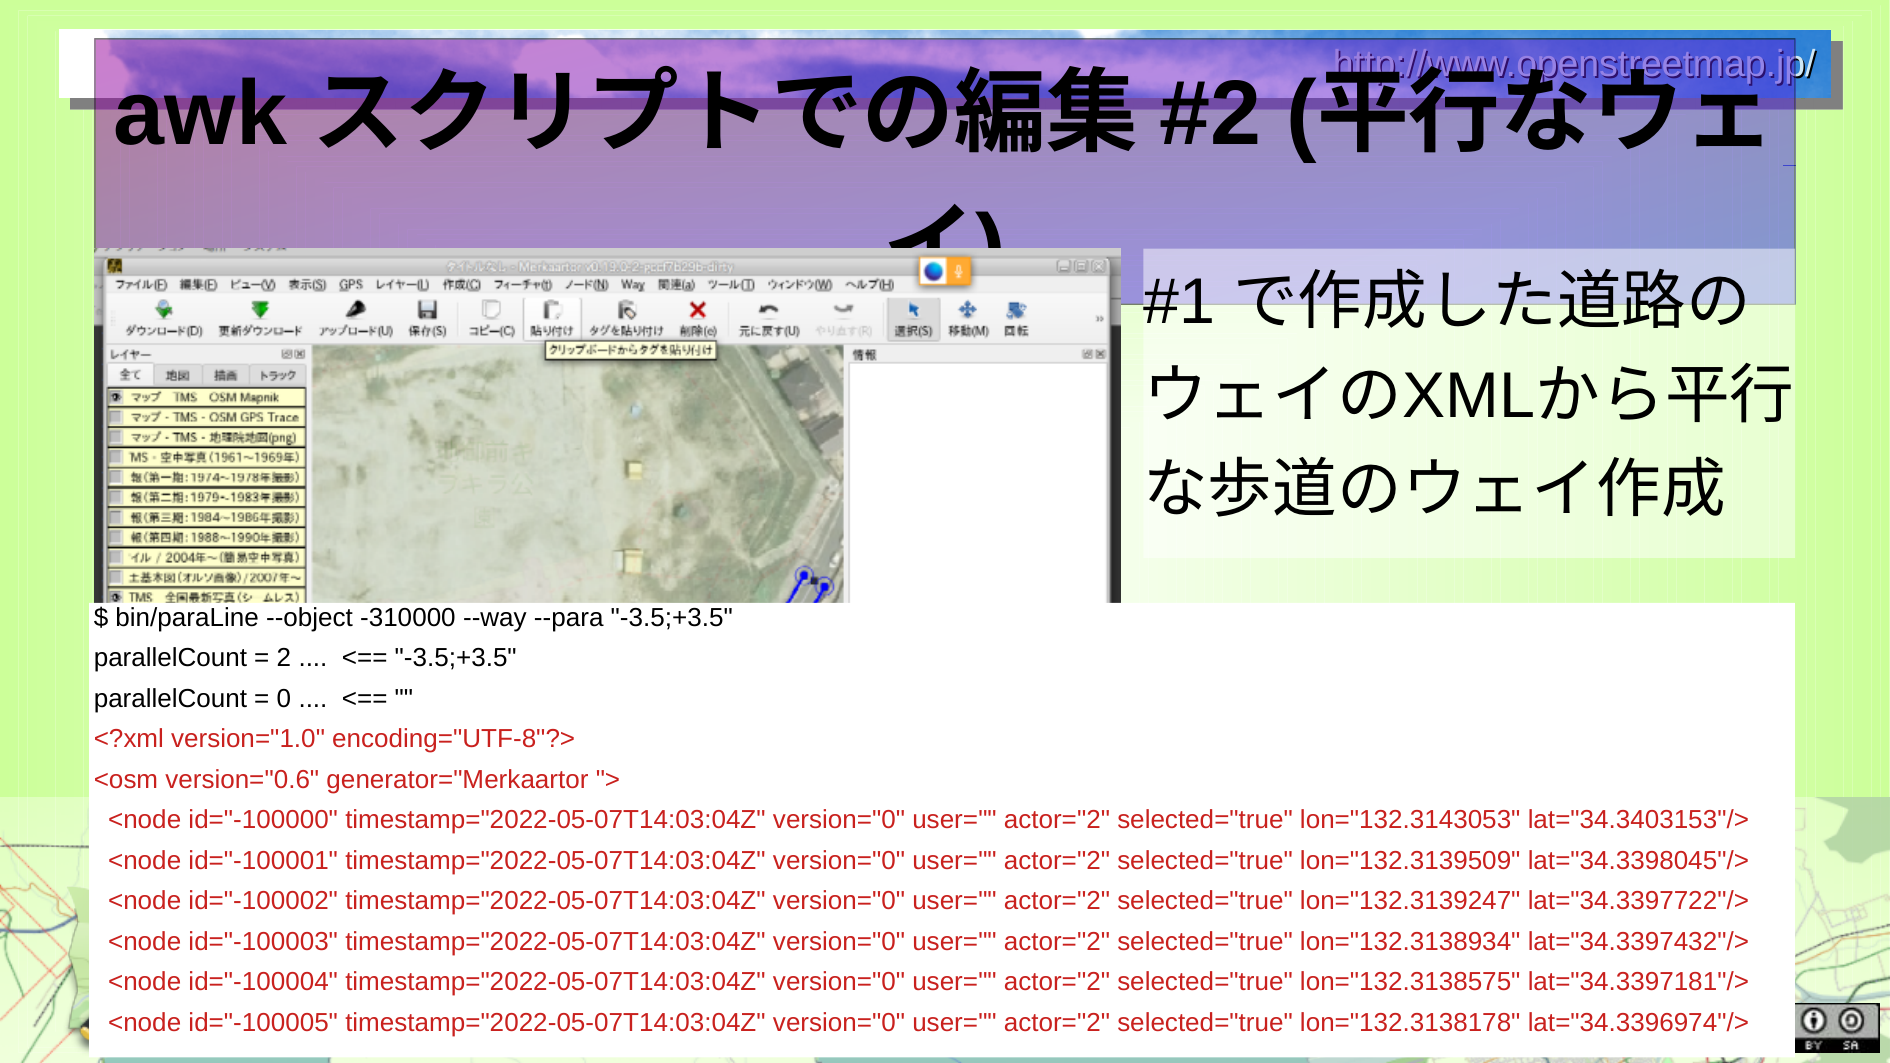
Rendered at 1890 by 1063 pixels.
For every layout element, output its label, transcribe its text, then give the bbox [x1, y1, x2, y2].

list #1 で作成した道路のウェイのXMLから平行な歩道のウェイ作成 [1143, 248, 1796, 558]
title awk スクリプトでの編集 #2 (平行なウェイ) [94, 112, 1796, 231]
picture [0, 797, 1890, 1063]
list $ bin/paraLine --object -310000 --way --para "-3.5;+3.5" parallelCount = 2 .... <== "-3.5;+3.5" parallelCount = 0 .... <== "" <?xml version="1.0" encoding="UTF-8"?> <osm version="0.6" generator="Merkaartor "> <node id="-100000" timestamp="2022-05-07T14:03:04Z" version="0" user="" actor="2" selected="true" lon="132.3143053" lat="34.3403153"/> <node id="-100001" timestamp="2022-05-07T14:03:04Z" version="0" user="" actor="2" selected="true" lon="132.3139509" lat="34.3398045"/> <node id="-100002" timestamp="2022-05-07T14:03:04Z" version="0" user="" actor="2" selected="true" lon="132.3139247" lat="34.3397722"/> <node id="-100003" timestamp="2022-05-07T14:03:04Z" version="0" user="" actor="2" selected="true" lon="132.3138934" lat="34.3397432"/> <node id="-100004" timestamp="2022-05-07T14:03:04Z" version="0" user="" actor="2" selected="true" lon="132.3138575" lat="34.3397181"/> <node id="-100005" timestamp="2022-05-07T14:03:04Z" version="0" user="" actor="2" selected="true" lon="132.3138178" lat="34.3396974"/> [89, 602, 1795, 1058]
picture [59, 29, 1831, 98]
picture [1794, 60, 1800, 74]
picture [94, 248, 1121, 602]
